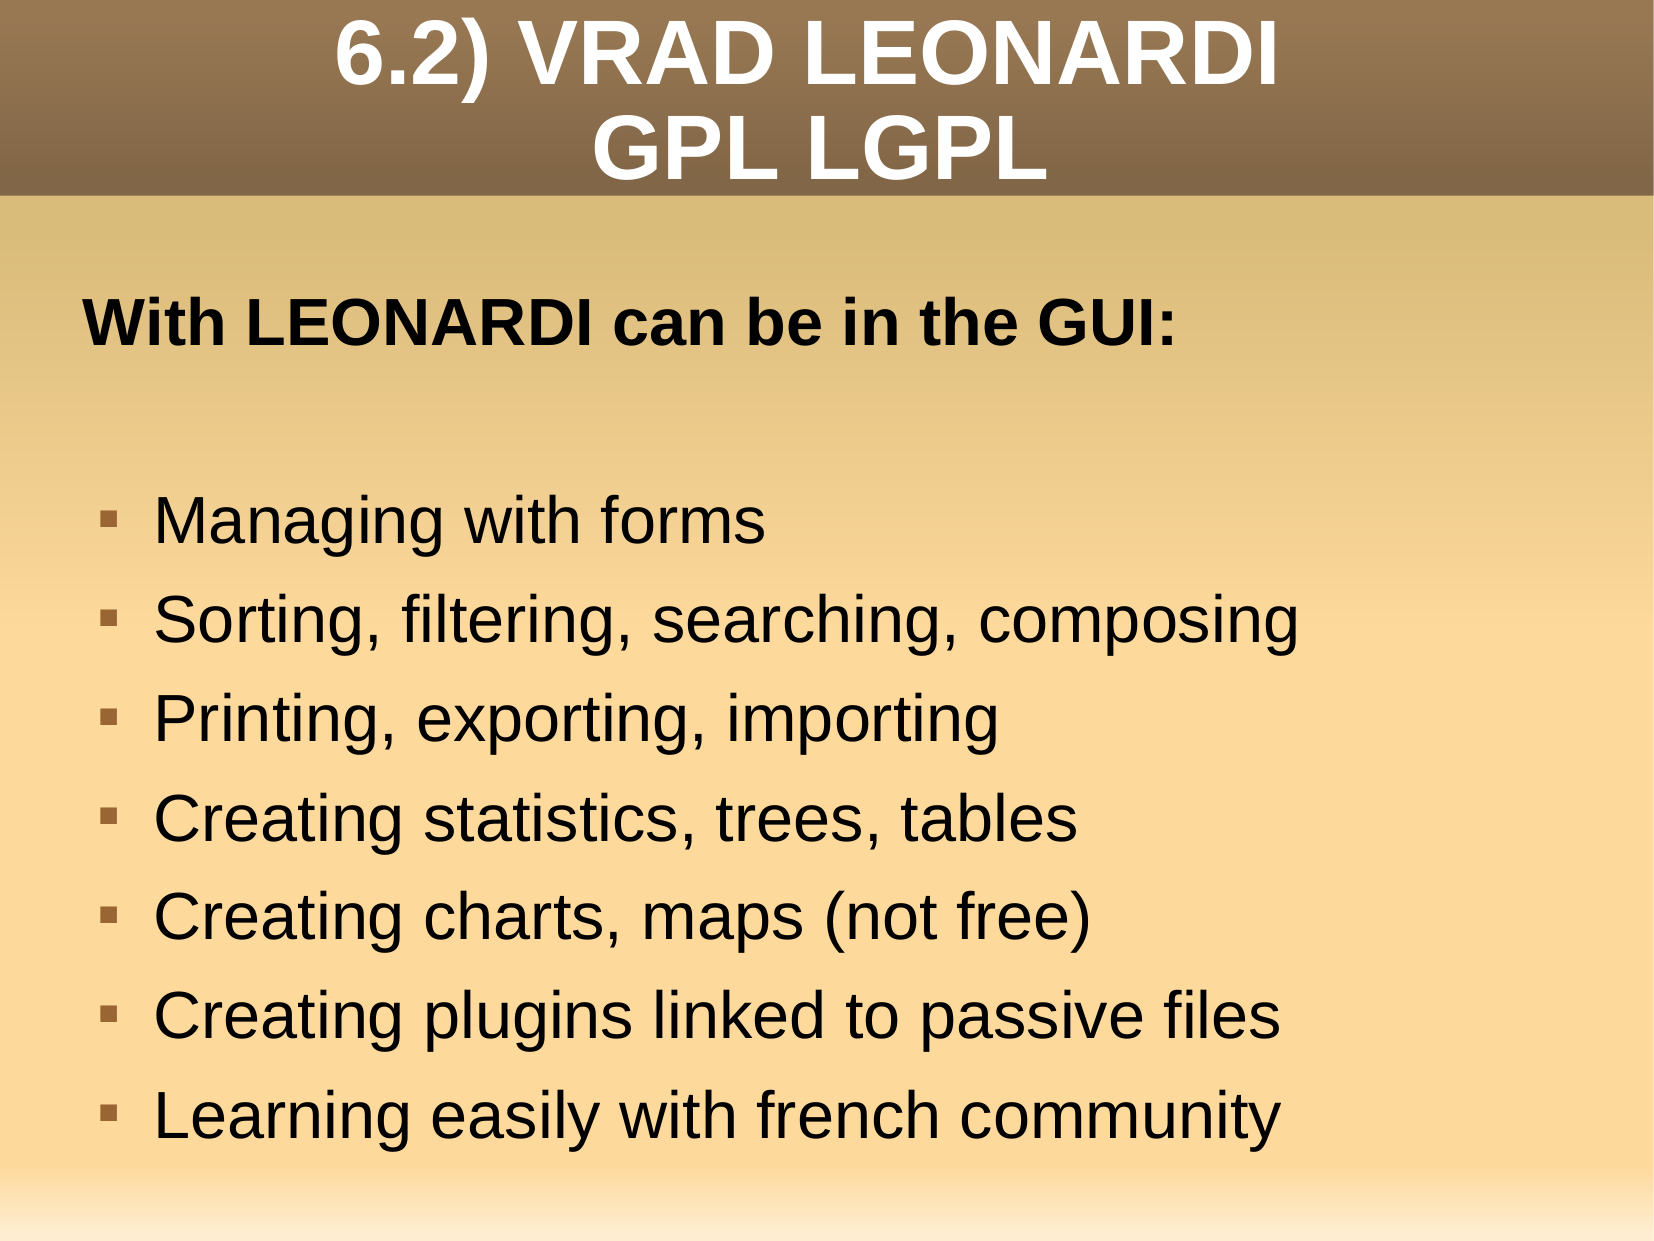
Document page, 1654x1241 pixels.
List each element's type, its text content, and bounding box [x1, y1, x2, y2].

title 6.2) VRAD LEONARDI GPL LGPL [76, 4, 1565, 203]
list With LEONARDI can be in the GUI: Managing with forms Sorting, filtering, searching, composing Printing, exporting, importing Creating statistics, trees, tables Creating charts, maps (not free) Creating plugins linked to passive files Learning easily with french community [82, 290, 1571, 1158]
picture [0, 0, 1654, 1241]
